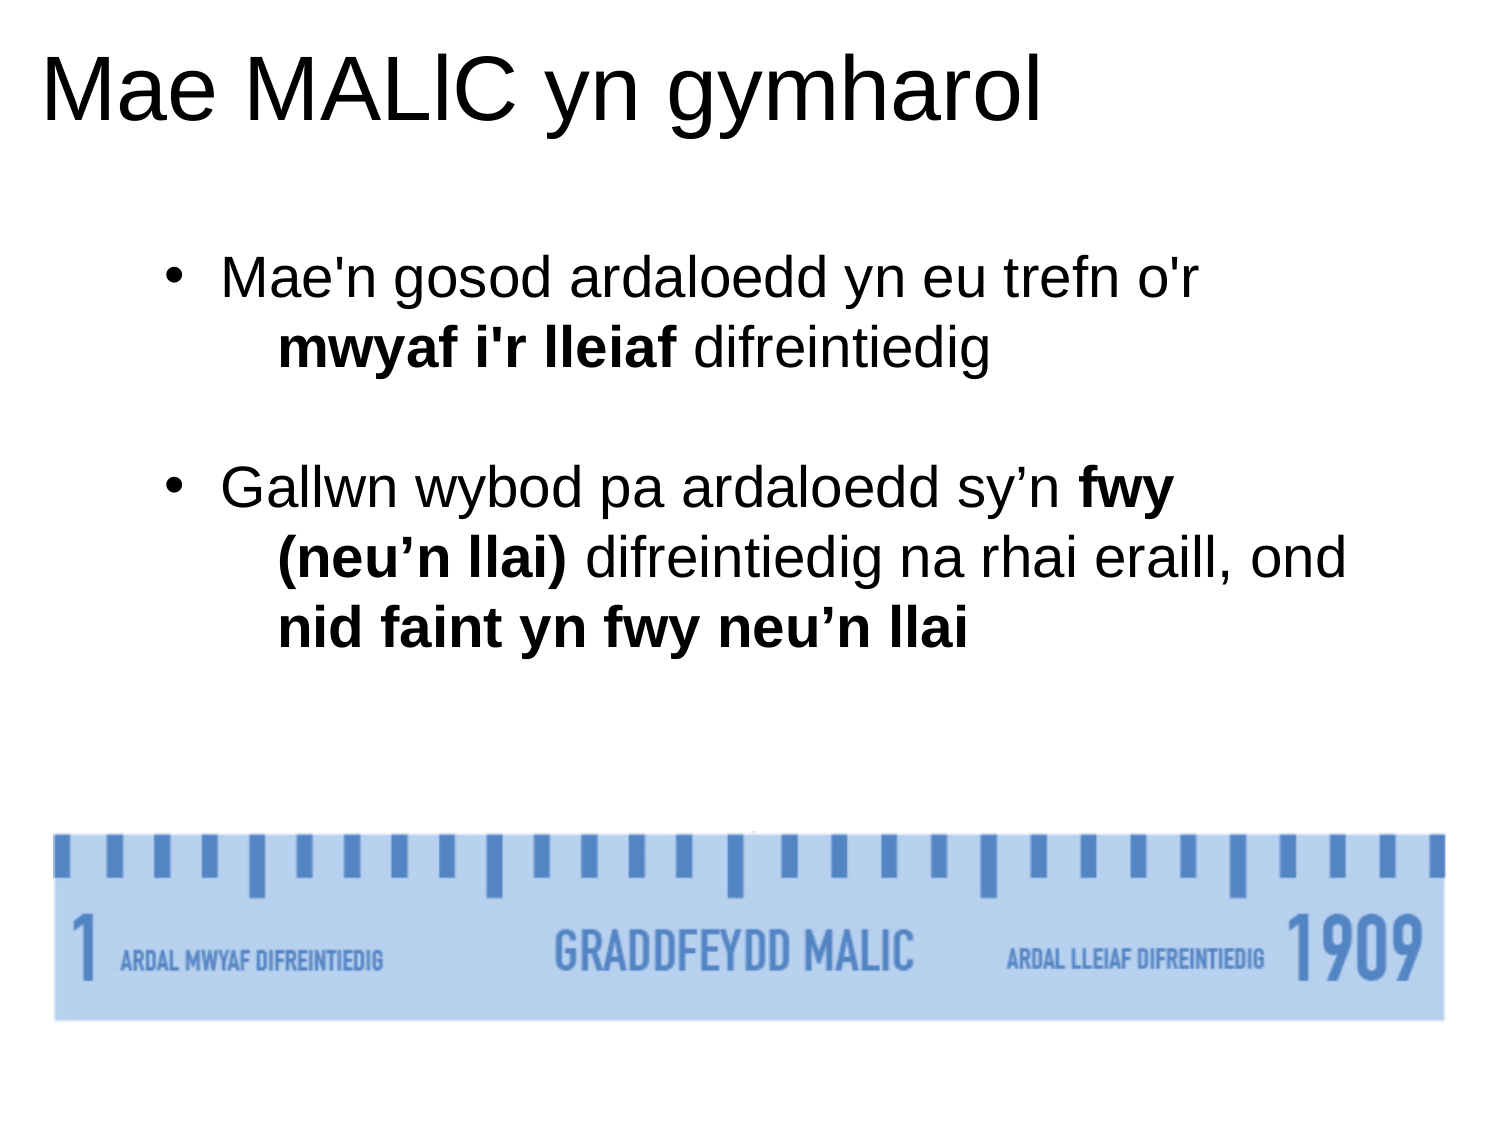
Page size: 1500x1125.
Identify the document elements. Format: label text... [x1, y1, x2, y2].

text_box Mae MALlC yn gymharol [25, 21, 1273, 148]
picture [53, 831, 1447, 1024]
text_box Mae'n gosod ardaloedd yn eu trefn o'r mwyaf i'r lleiaf difreintiedig Gallwn wybod pa ardaloedd sy’n fwy (neu’n llai) difreintiedig na rhai eraill, ond nid faint yn fwy neu’n llai [150, 172, 1366, 727]
